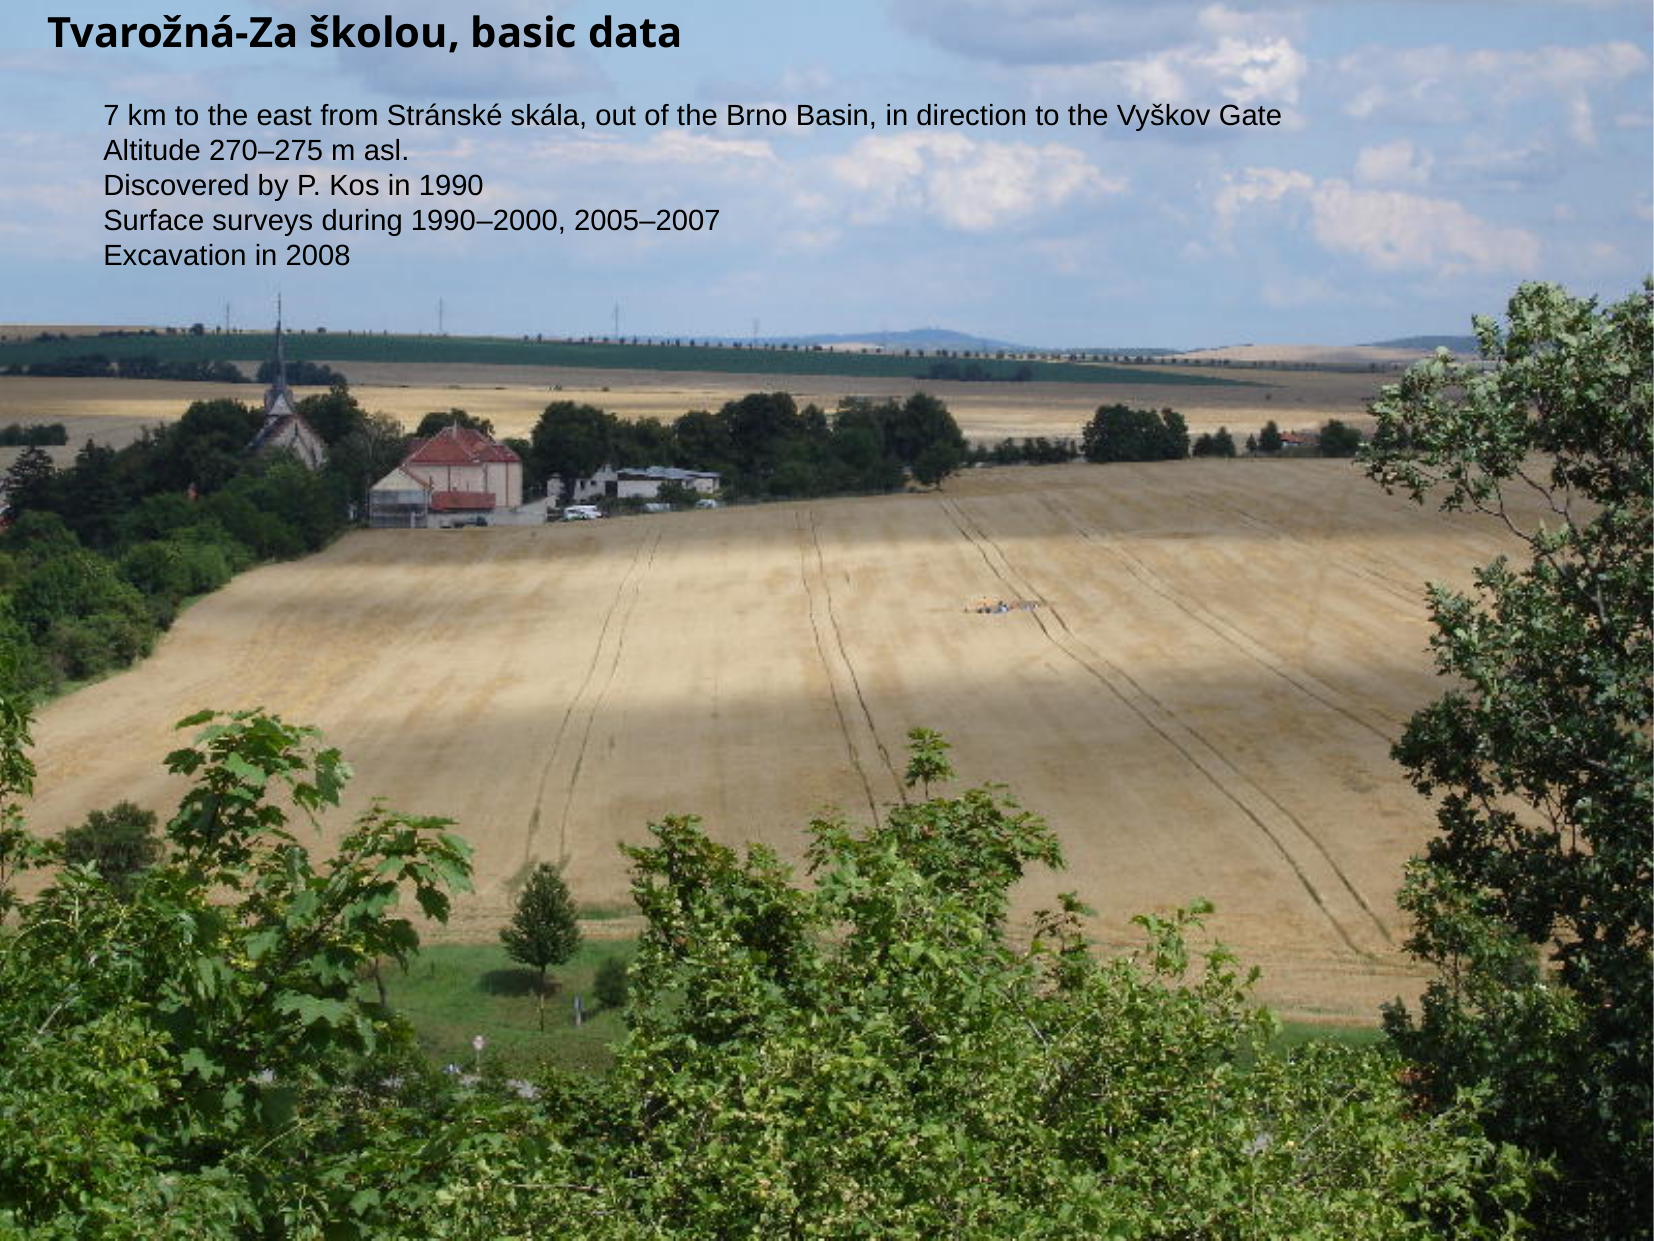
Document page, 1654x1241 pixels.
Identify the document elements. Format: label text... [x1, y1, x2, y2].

title Tvarožná-Za školou, basic data [47, 0, 1536, 62]
picture [0, 0, 1654, 1241]
